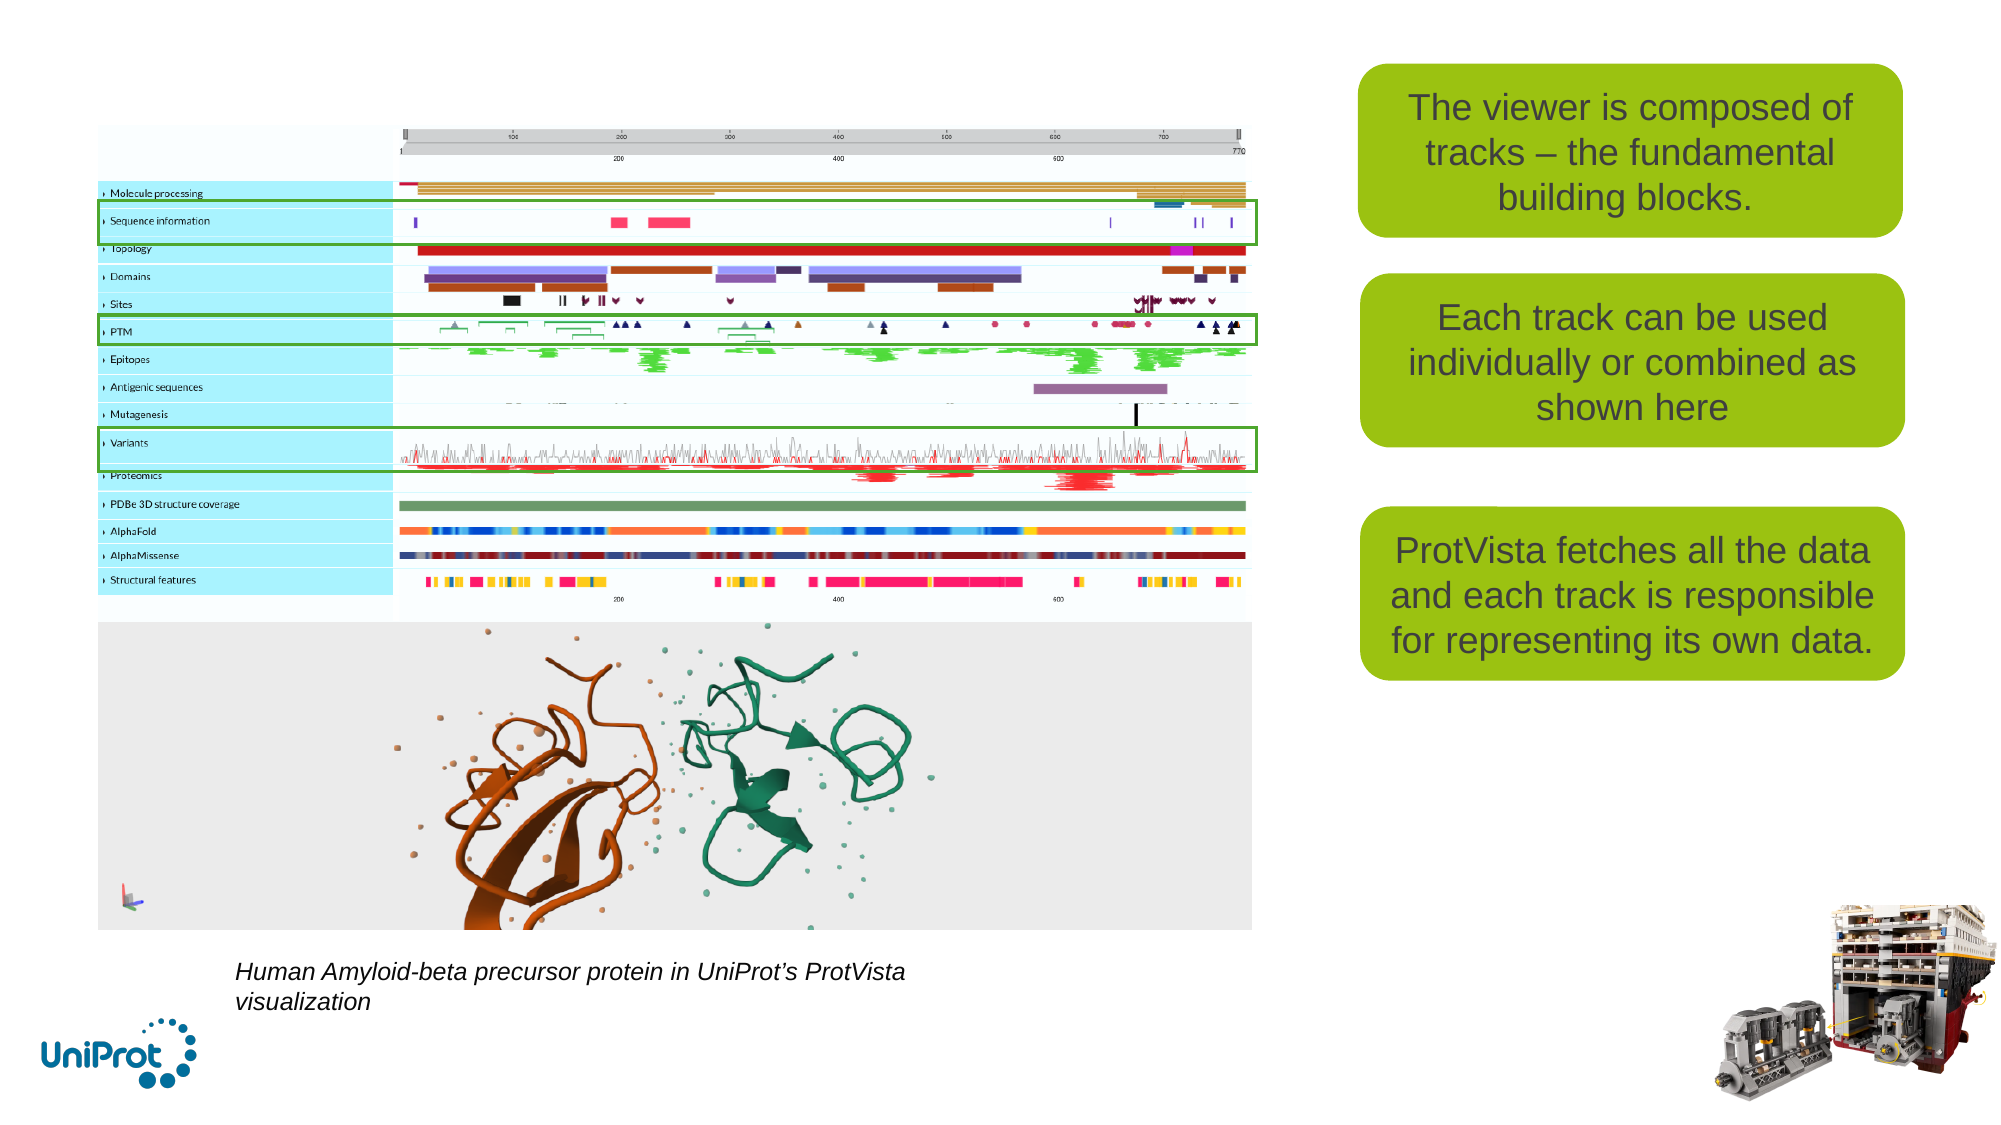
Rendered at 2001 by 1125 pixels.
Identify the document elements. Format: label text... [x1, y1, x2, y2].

picture [100, 317, 1252, 343]
picture [98, 346, 1252, 426]
picture [98, 246, 1252, 313]
picture [98, 125, 1252, 199]
text_box Each track can be used individually or combined as shown here [1361, 274, 1904, 446]
text_box The viewer is composed of tracks – the fundamental building blocks. [1359, 65, 1902, 237]
picture [26, 1005, 212, 1103]
picture [1711, 905, 2000, 1105]
picture [98, 473, 1252, 930]
picture [100, 202, 1252, 243]
text_box ProtVista fetches all the data and each track is responsible for representing its own data. [1361, 508, 1904, 680]
picture [100, 429, 1252, 470]
text_box Human Amyloid-beta precursor protein in UniProt’s ProtVista visualization [220, 948, 1061, 1114]
